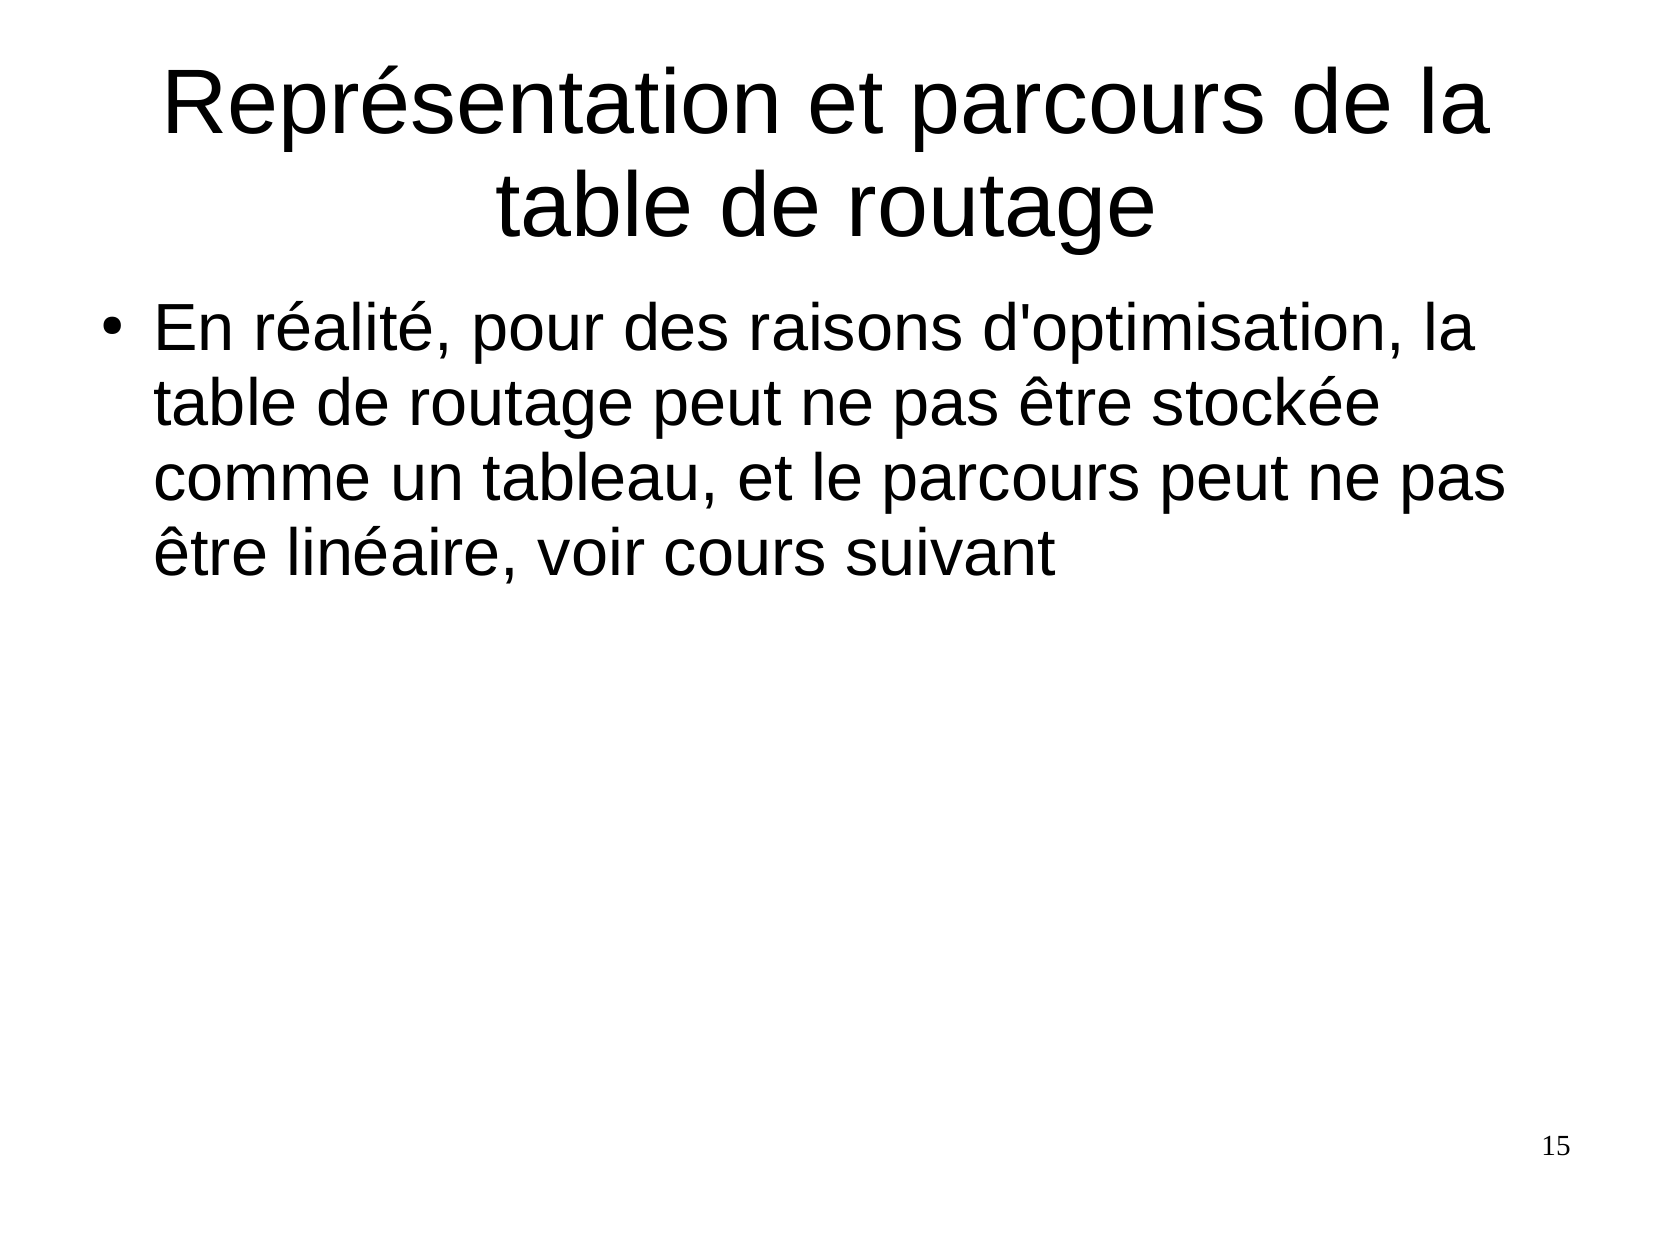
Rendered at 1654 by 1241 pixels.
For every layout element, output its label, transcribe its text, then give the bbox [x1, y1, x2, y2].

list En réalité, pour des raisons d'optimisation, la table de routage peut ne pas être stockée comme un tableau, et le parcours peut ne pas être linéaire, voir cours suivant [82, 290, 1571, 1094]
title Représentation et parcours de la table de routage [82, 50, 1571, 256]
